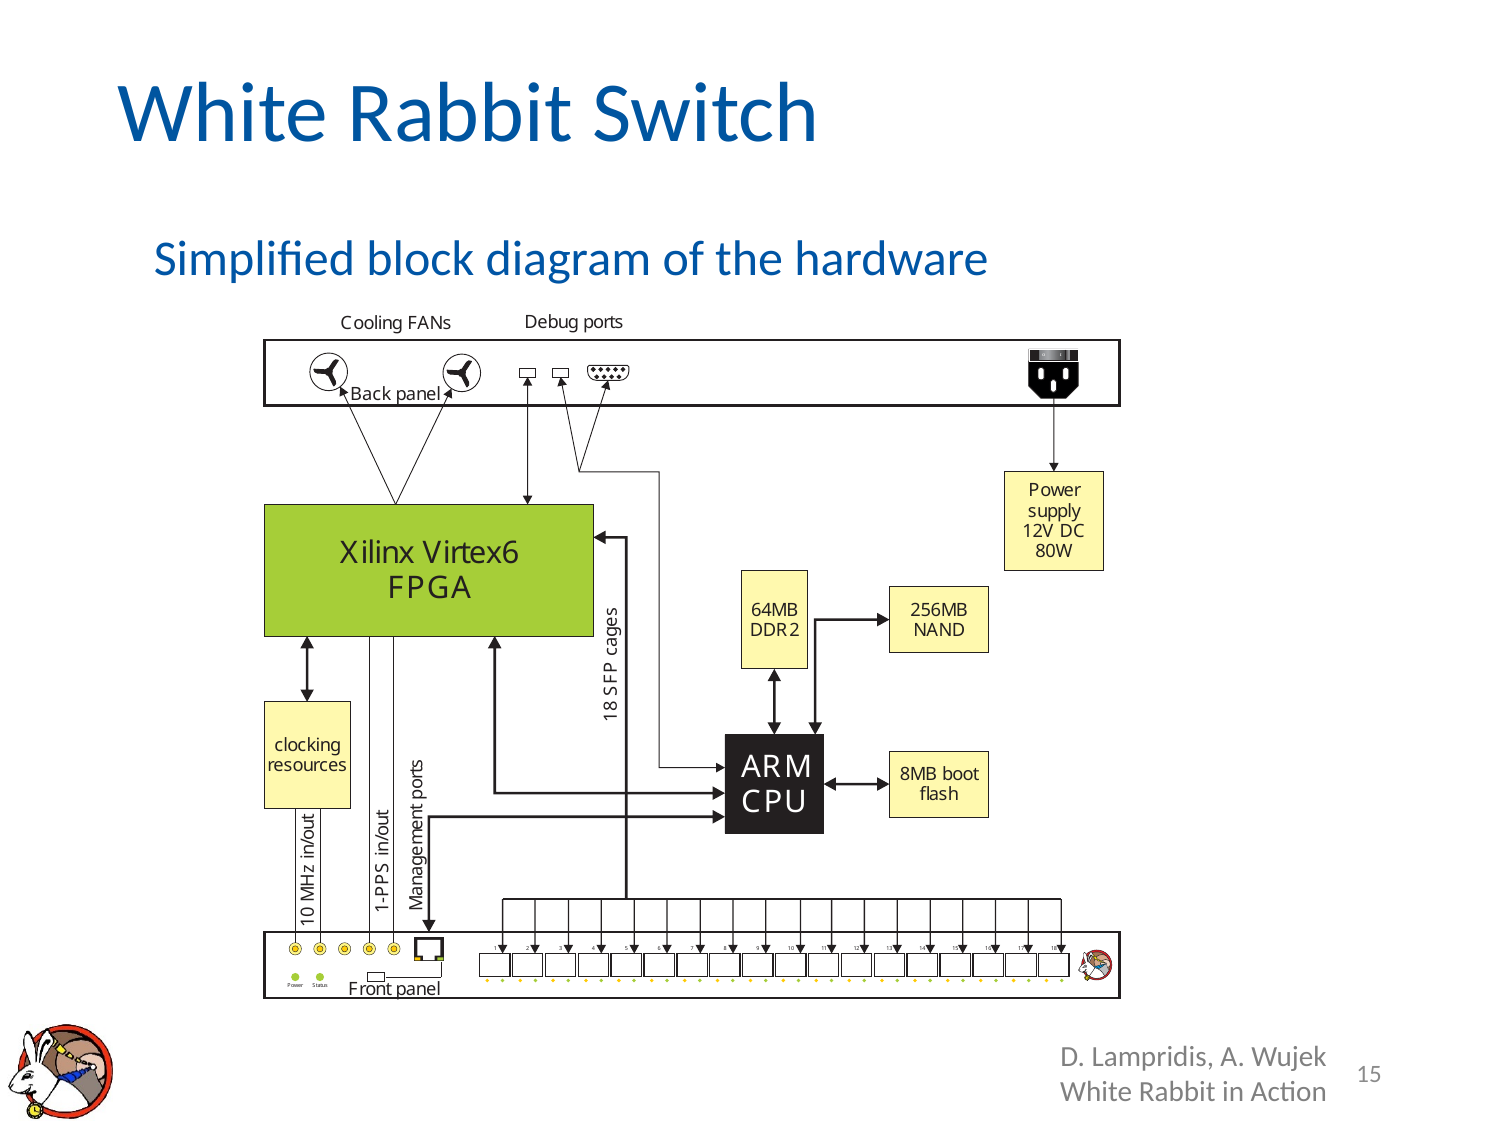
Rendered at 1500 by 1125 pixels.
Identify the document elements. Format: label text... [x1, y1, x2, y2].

picture [244, 296, 1141, 1019]
picture [7, 1024, 113, 1121]
text_box White Rabbit Switch [103, 59, 1397, 169]
text_box Simplified block diagram of the hardware [101, 224, 1396, 316]
